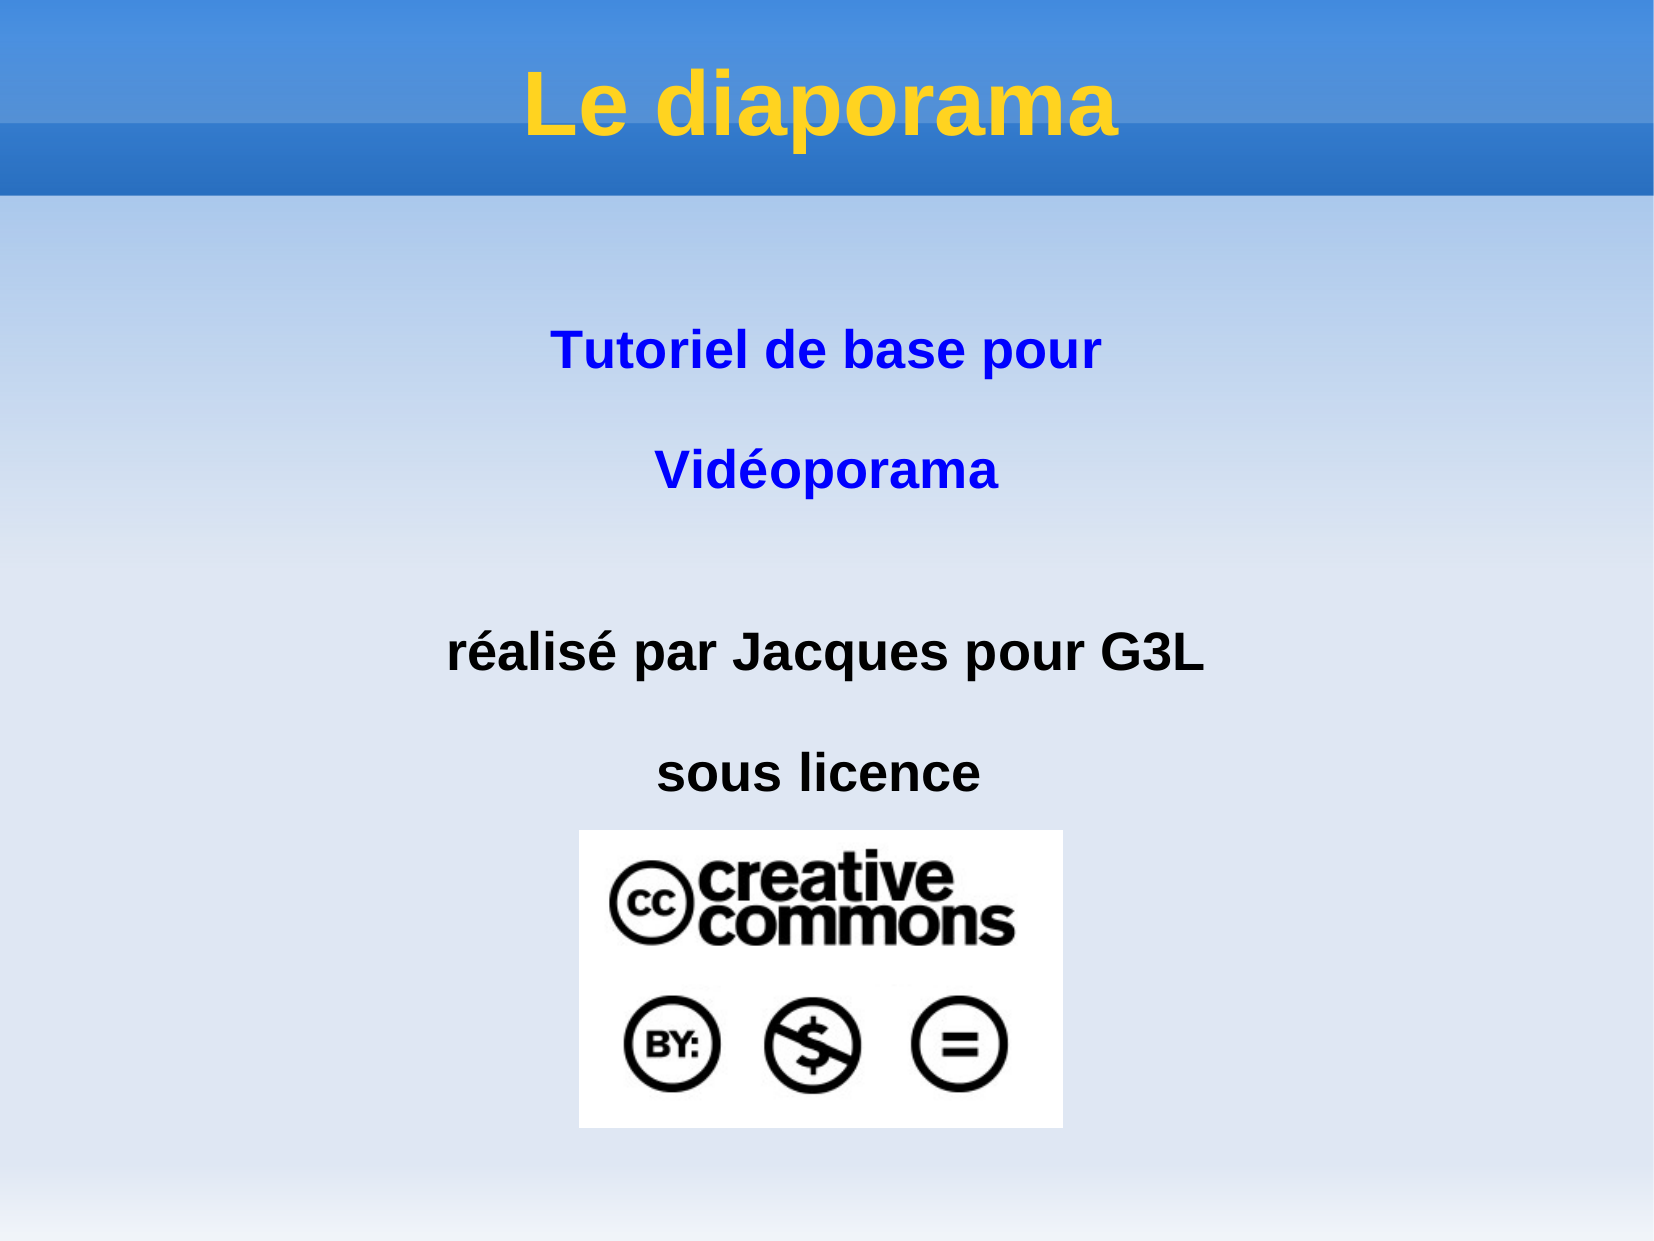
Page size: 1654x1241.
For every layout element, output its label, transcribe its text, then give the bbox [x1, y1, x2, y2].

title Tutoriel de base pour Vidéoporama réalisé par Jacques pour G3L sous licence [0, 265, 1654, 857]
title Le diaporama [76, 0, 1565, 208]
picture [0, 830, 1654, 1241]
picture [0, 0, 1654, 265]
